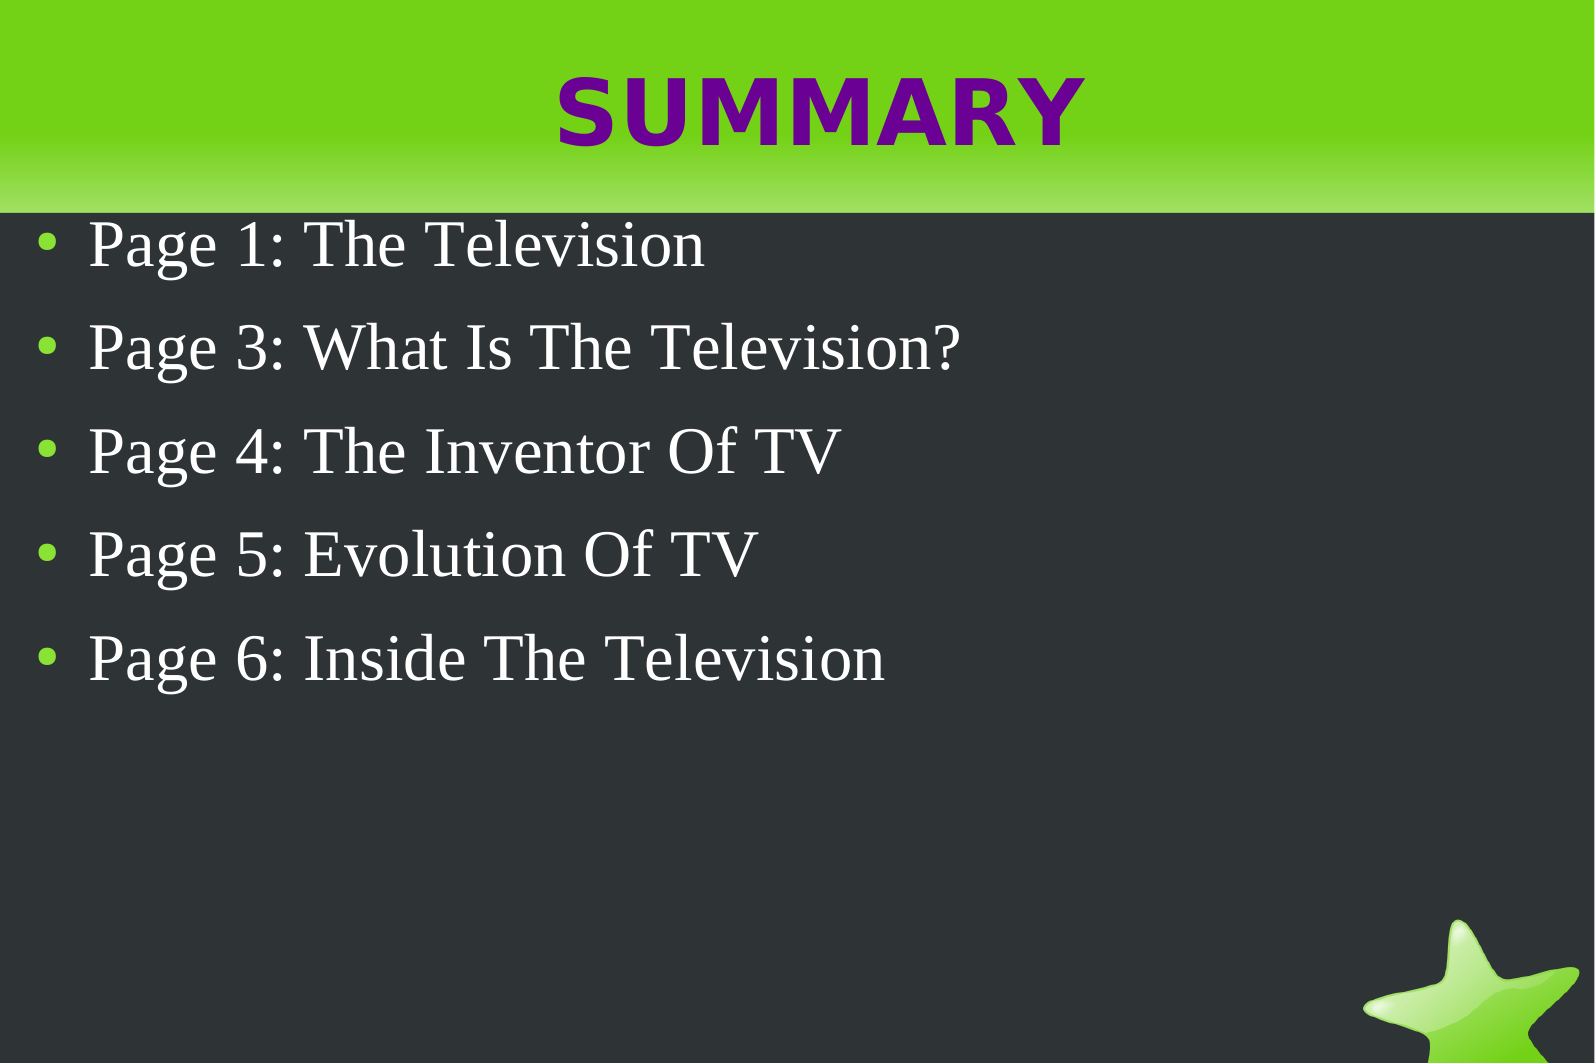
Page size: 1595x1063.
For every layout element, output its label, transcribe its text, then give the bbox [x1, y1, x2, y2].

title SUMMARY [74, 32, 1510, 196]
list Page 1: The Television Page 3: What Is The Television? Page 4: The Inventor Of TV Page 5: Evolution Of TV Page 6: Inside The Television [0, 206, 1595, 1063]
picture [0, 0, 1595, 206]
